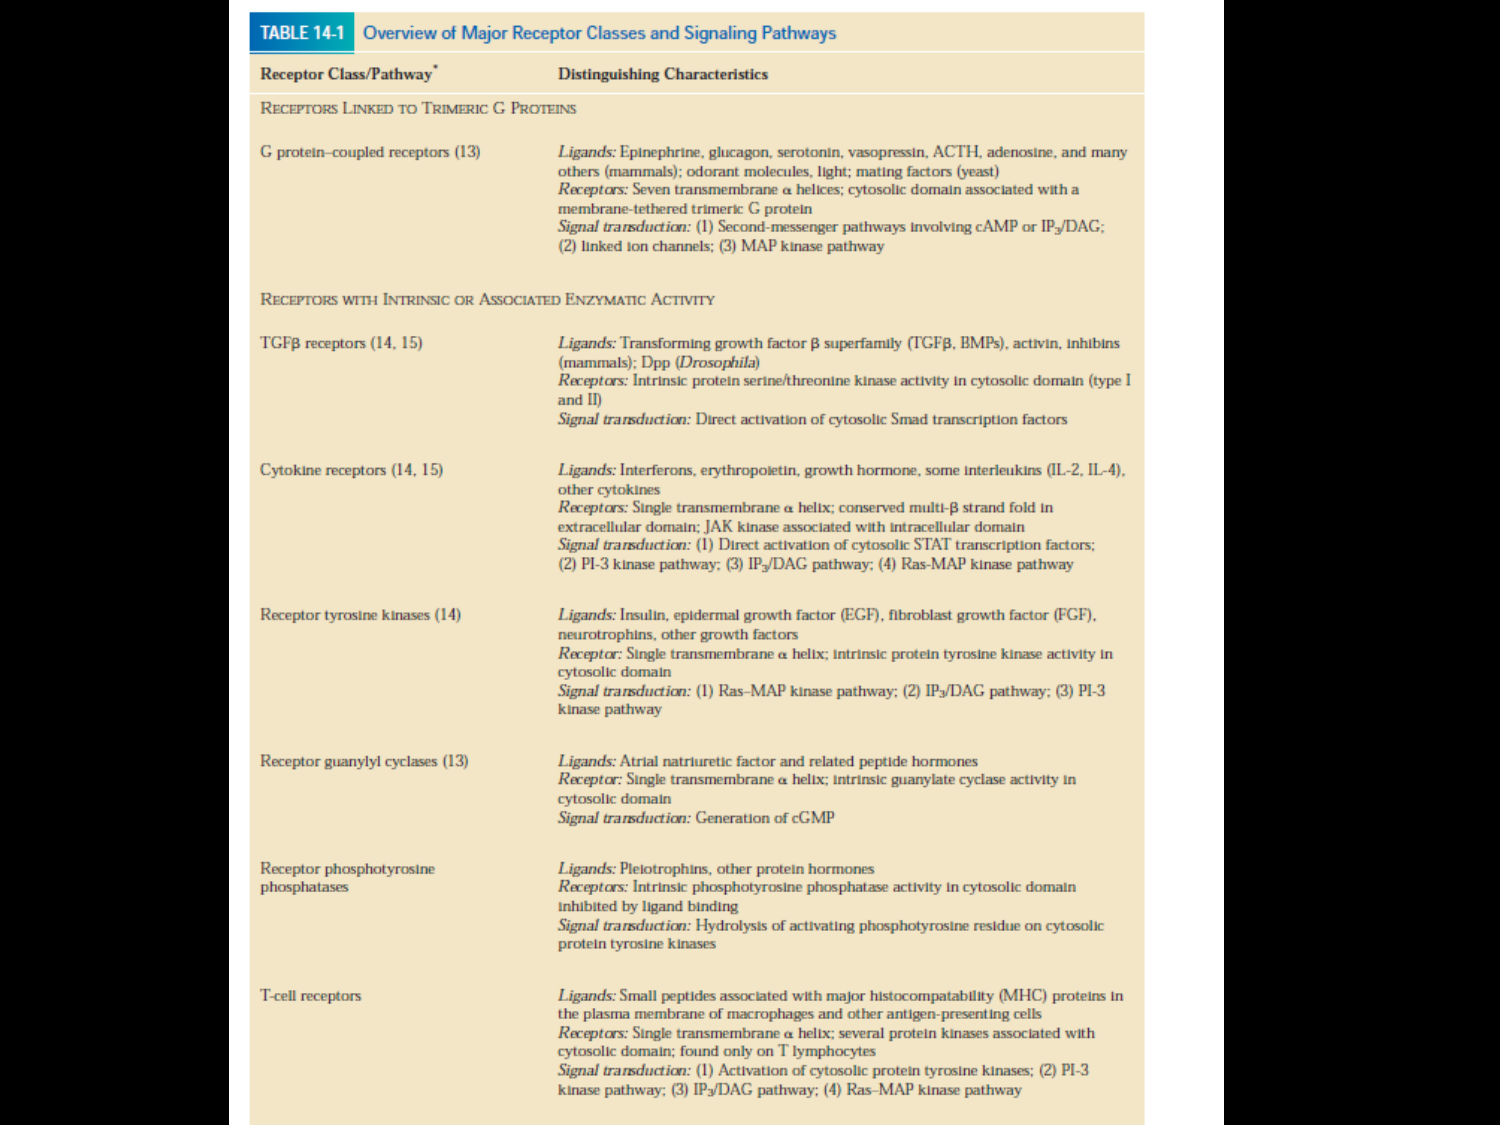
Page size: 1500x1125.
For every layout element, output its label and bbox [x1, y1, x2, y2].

picture [229, 0, 1224, 1125]
